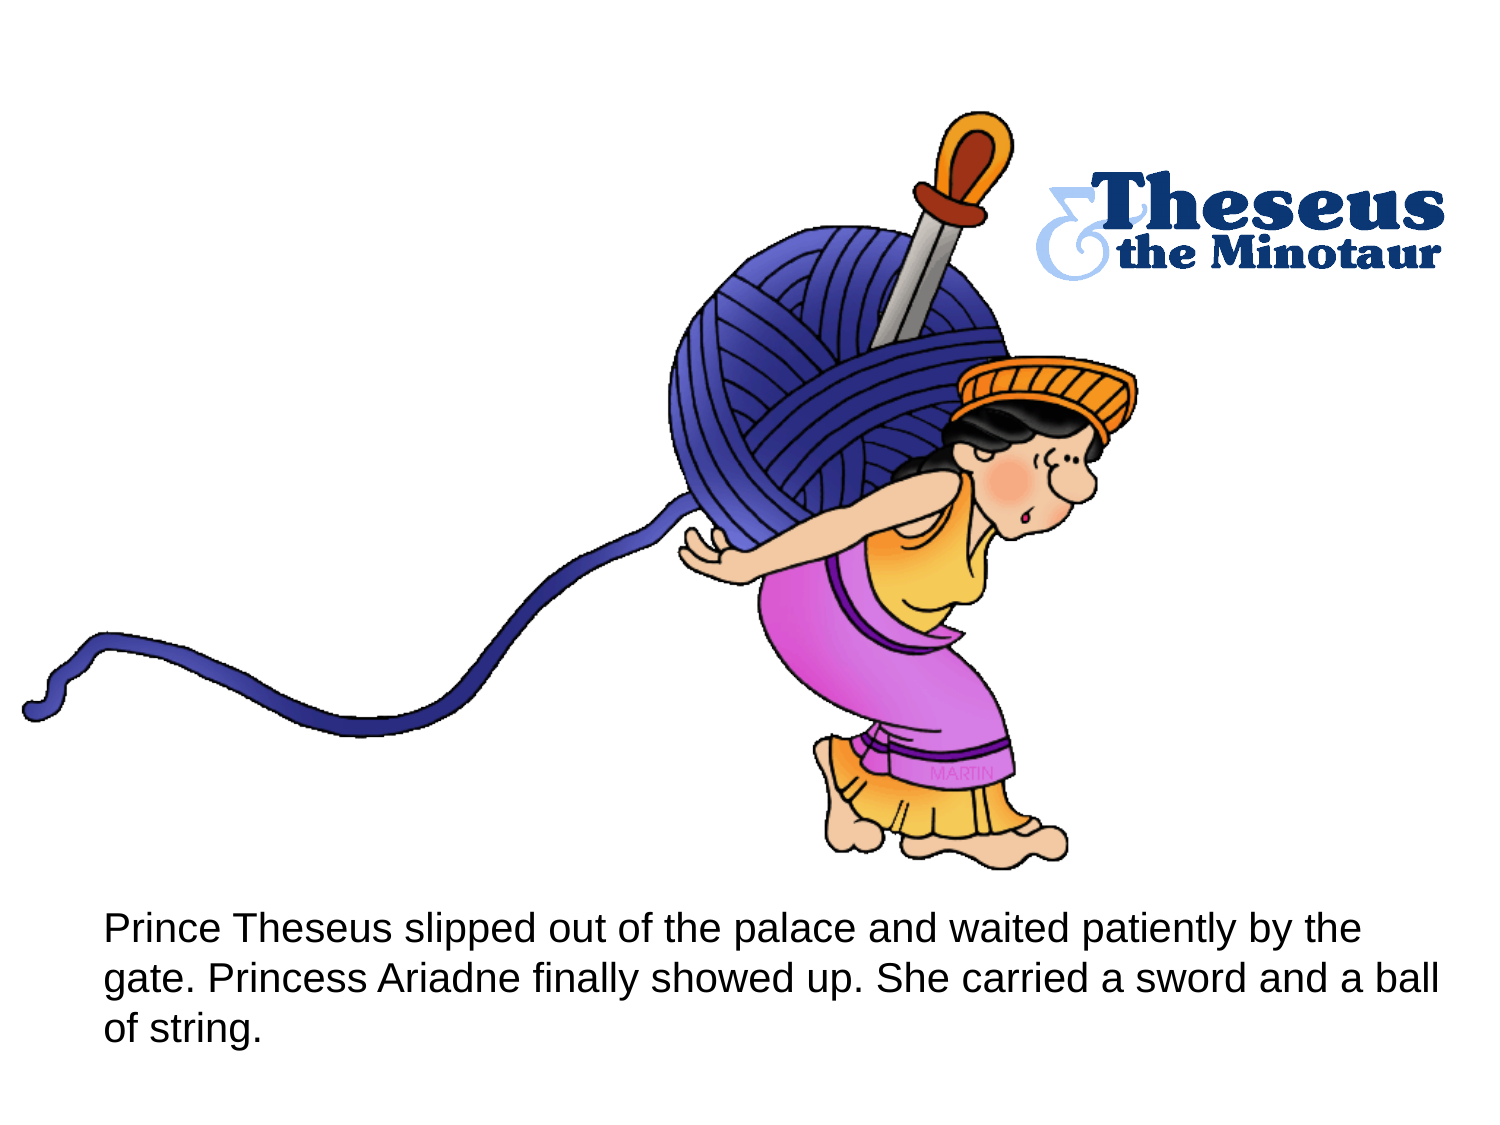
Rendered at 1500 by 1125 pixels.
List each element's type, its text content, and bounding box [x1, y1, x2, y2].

text_box Prince Theseus slipped out of the palace and waited patiently by the gate. Princess Ariadne finally showed up. She carried a sword and a ball of string. [53, 893, 1459, 1059]
picture [0, 101, 1447, 881]
